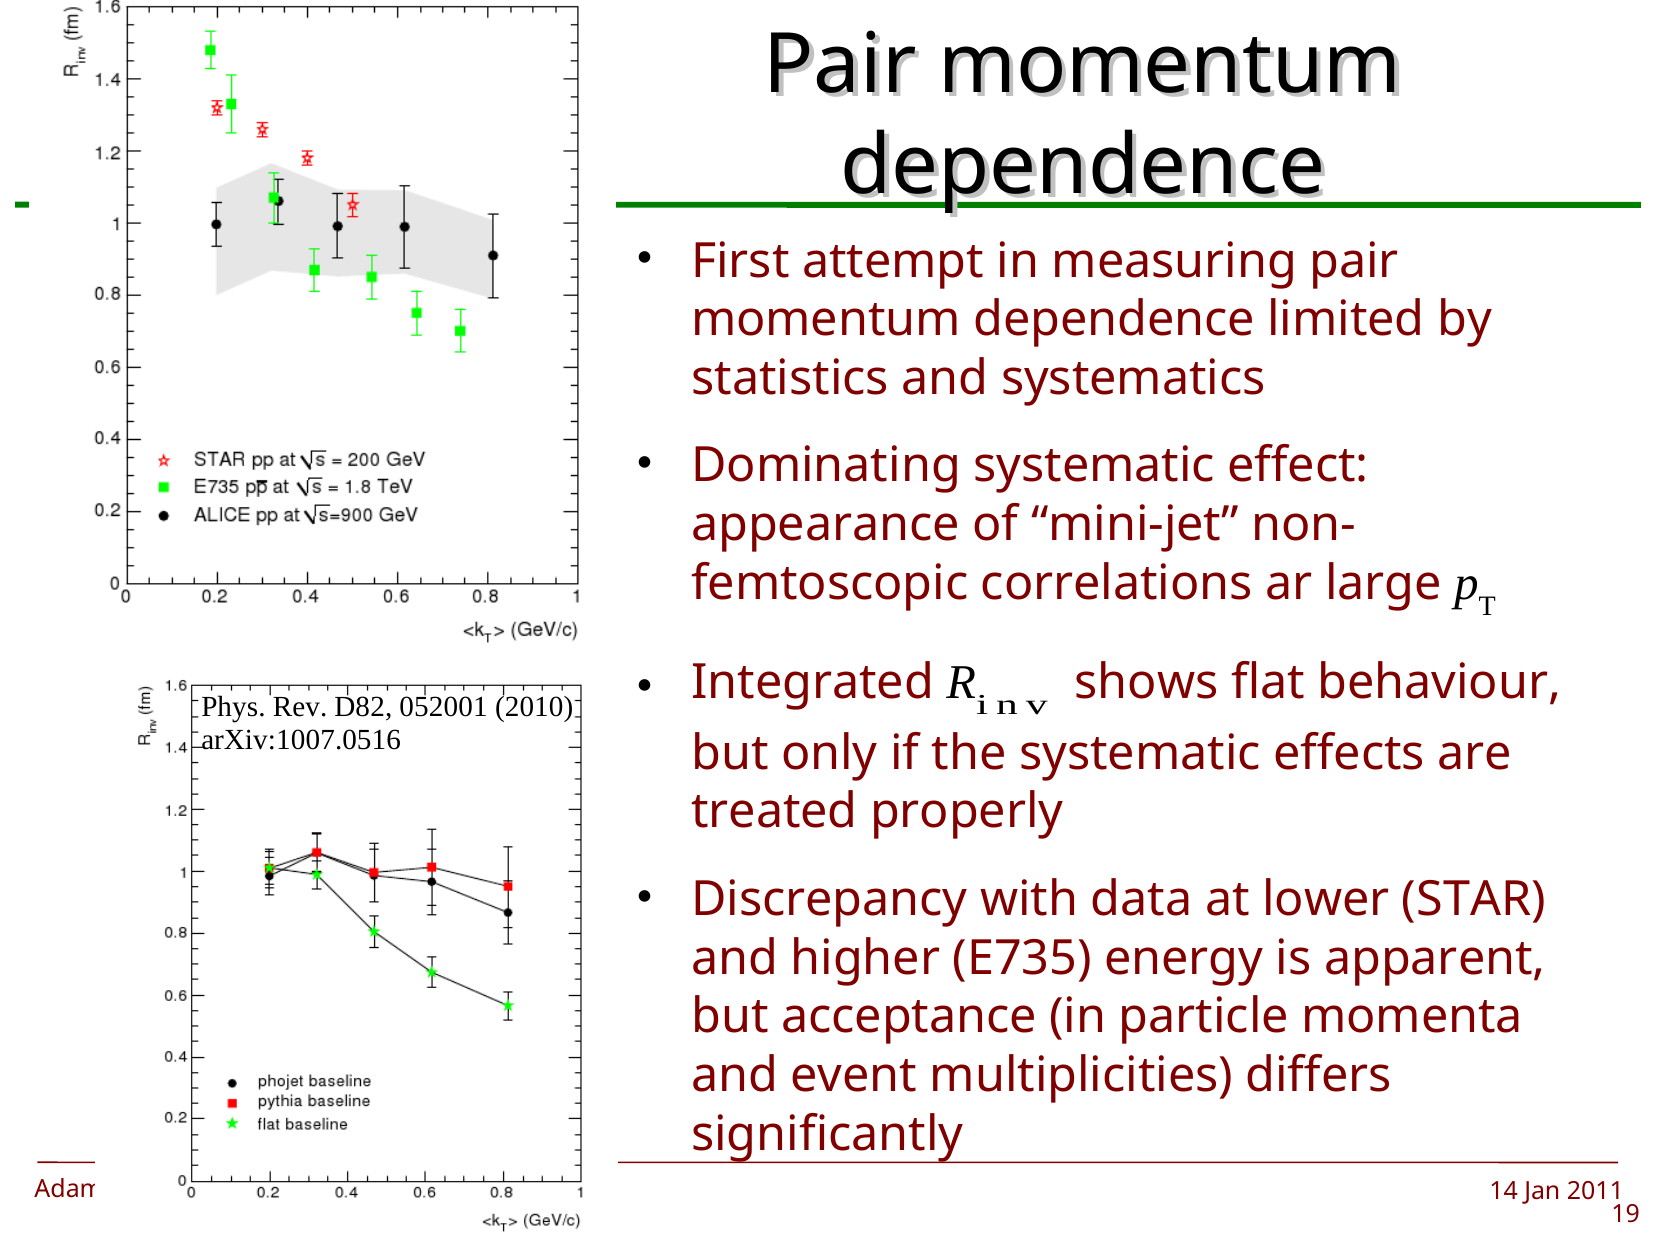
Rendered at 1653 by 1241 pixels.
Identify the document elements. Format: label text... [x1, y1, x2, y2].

picture [29, 0, 618, 1241]
text_box Phys. Rev. D82, 052001 (2010) arXiv:1007.0516 [186, 683, 589, 764]
list First attempt in measuring pair momentum dependence limited by statistics and systematics Dominating systematic effect: appearance of “mini-jet” non-femtoscopic correlations ar large pT Integrated Rinv shows flat behaviour, but only if the systematic effects are treated properly Discrepancy with data at lower (STAR) and higher (E735) energy is apparent, but acceptance (in particle momenta and event multiplicities) differs significantly [636, 228, 1614, 1164]
title Pair momentum dependence [634, 8, 1531, 210]
